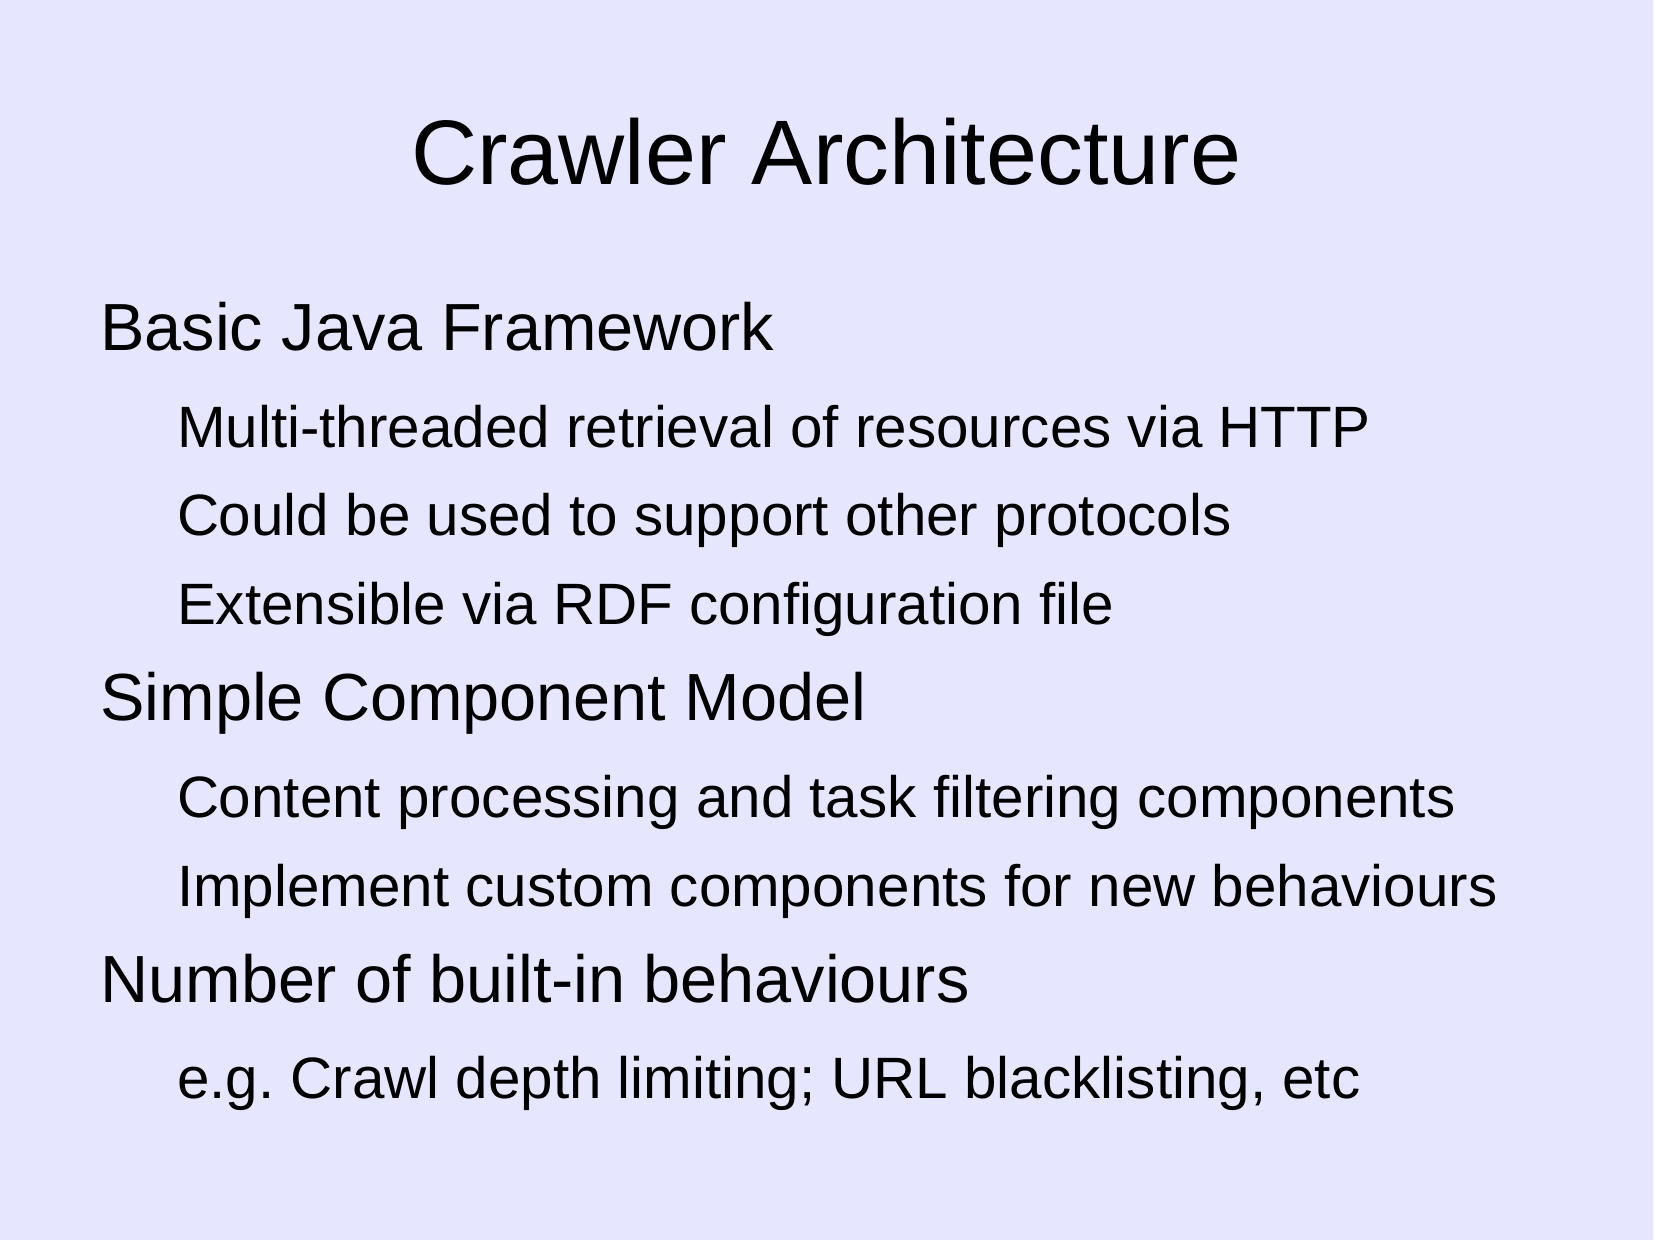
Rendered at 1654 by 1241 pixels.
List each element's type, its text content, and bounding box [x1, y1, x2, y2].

list Basic Java Framework Multi-threaded retrieval of resources via HTTP Could be used to support other protocols Extensible via RDF configuration file Simple Component Model Content processing and task filtering components Implement custom components for new behaviours Number of built-in behaviours e.g. Crawl depth limiting; URL blacklisting, etc [82, 290, 1571, 1110]
title Crawler Architecture [82, 49, 1571, 257]
